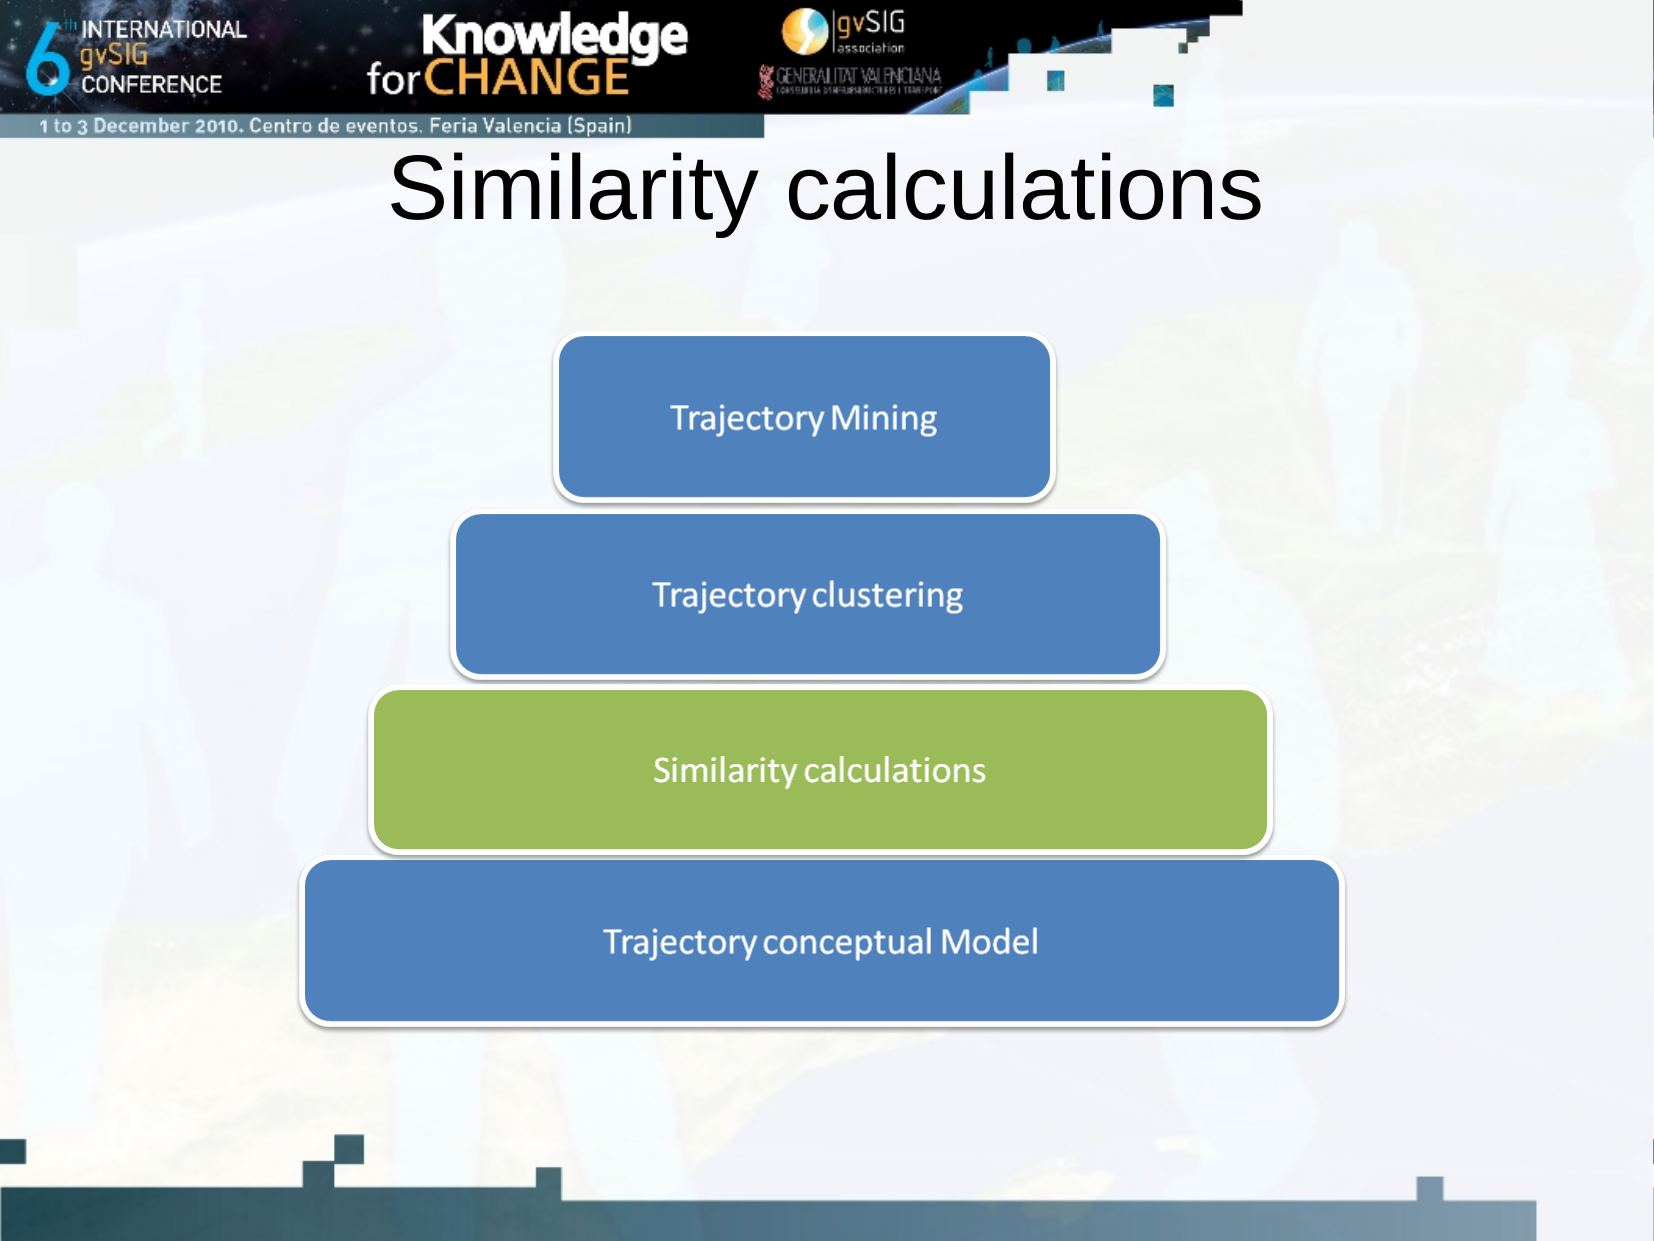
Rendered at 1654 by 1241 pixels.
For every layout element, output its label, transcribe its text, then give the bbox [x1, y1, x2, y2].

title Similarity calculations [82, 92, 1571, 285]
picture [0, 0, 1654, 1241]
